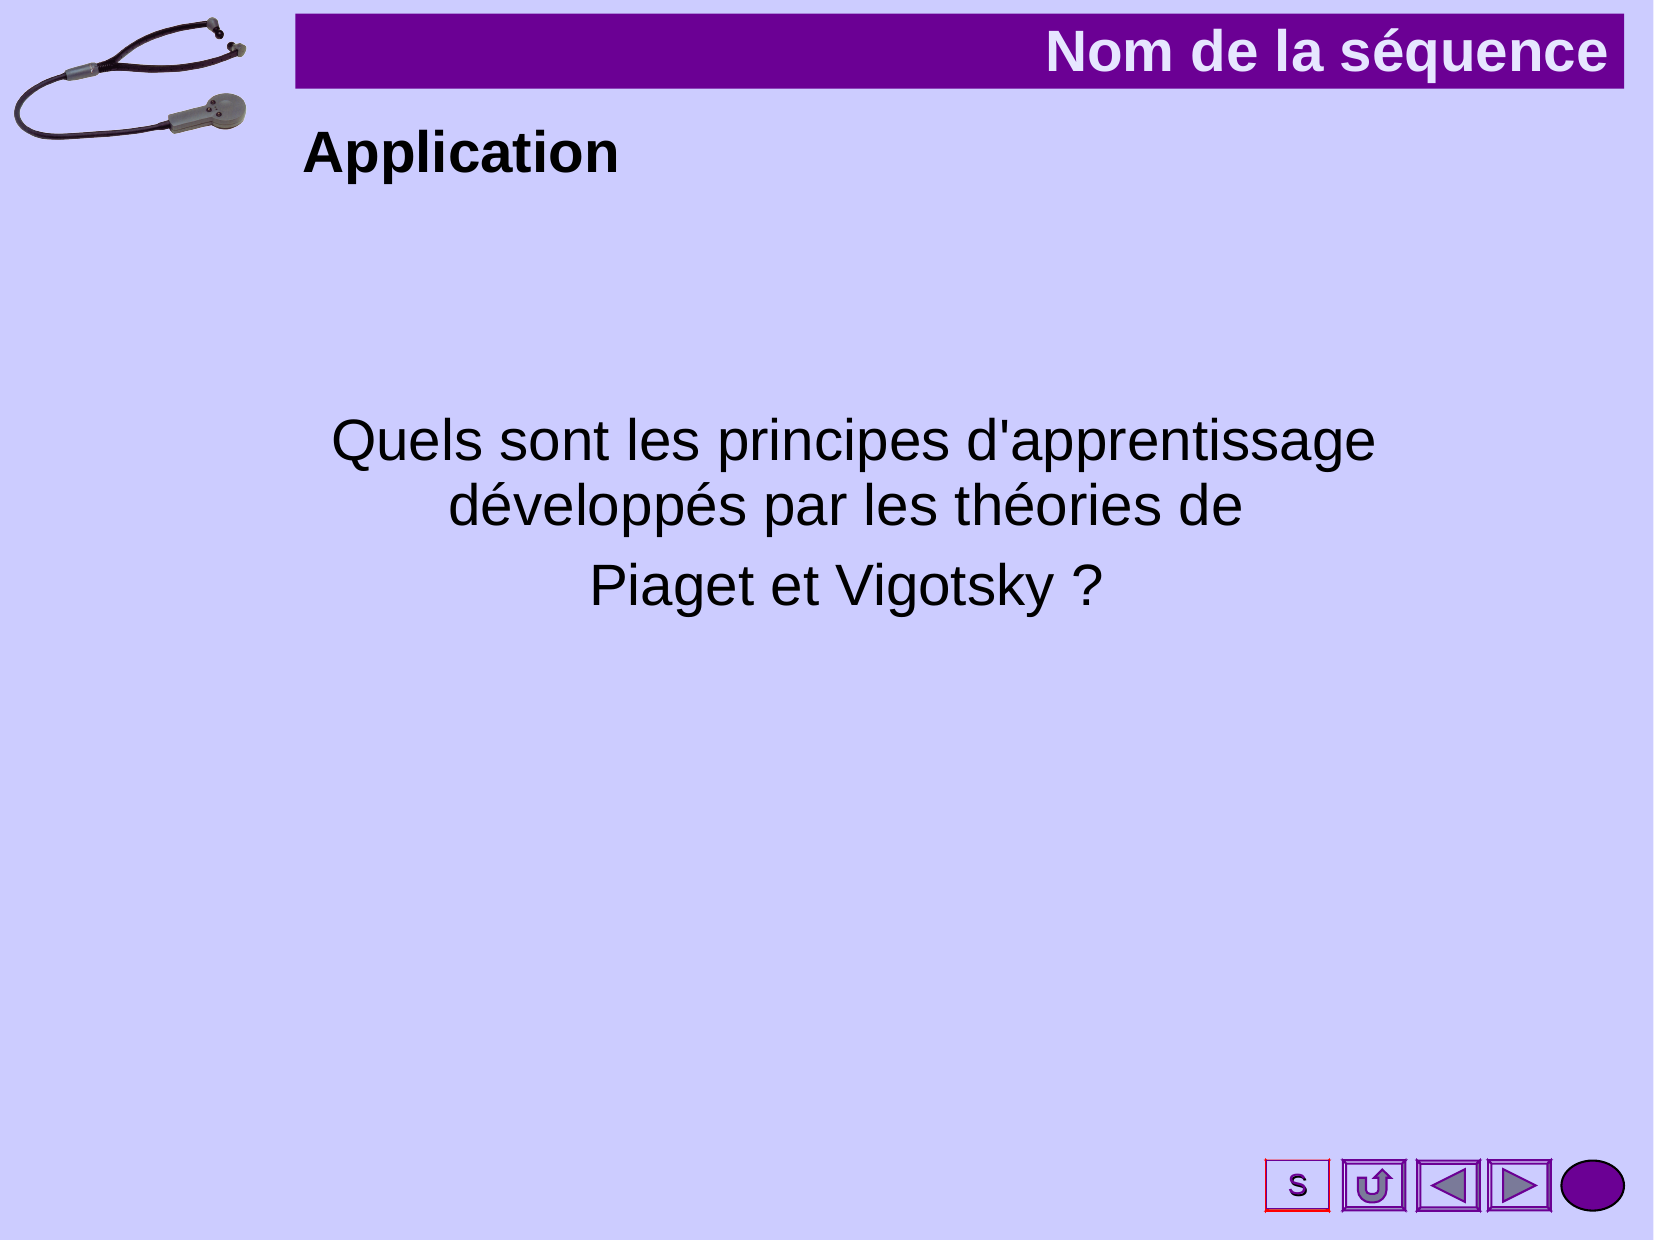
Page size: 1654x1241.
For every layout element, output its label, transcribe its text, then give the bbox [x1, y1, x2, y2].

picture [8, 8, 260, 153]
text_box [1561, 1160, 1625, 1211]
text_box Nom de la séquence [295, 13, 1625, 89]
list Quels sont les principes d'apprentissage développés par les théories de Piaget et Vigotsky ? [189, 400, 1465, 625]
text_box Application [287, 112, 636, 193]
